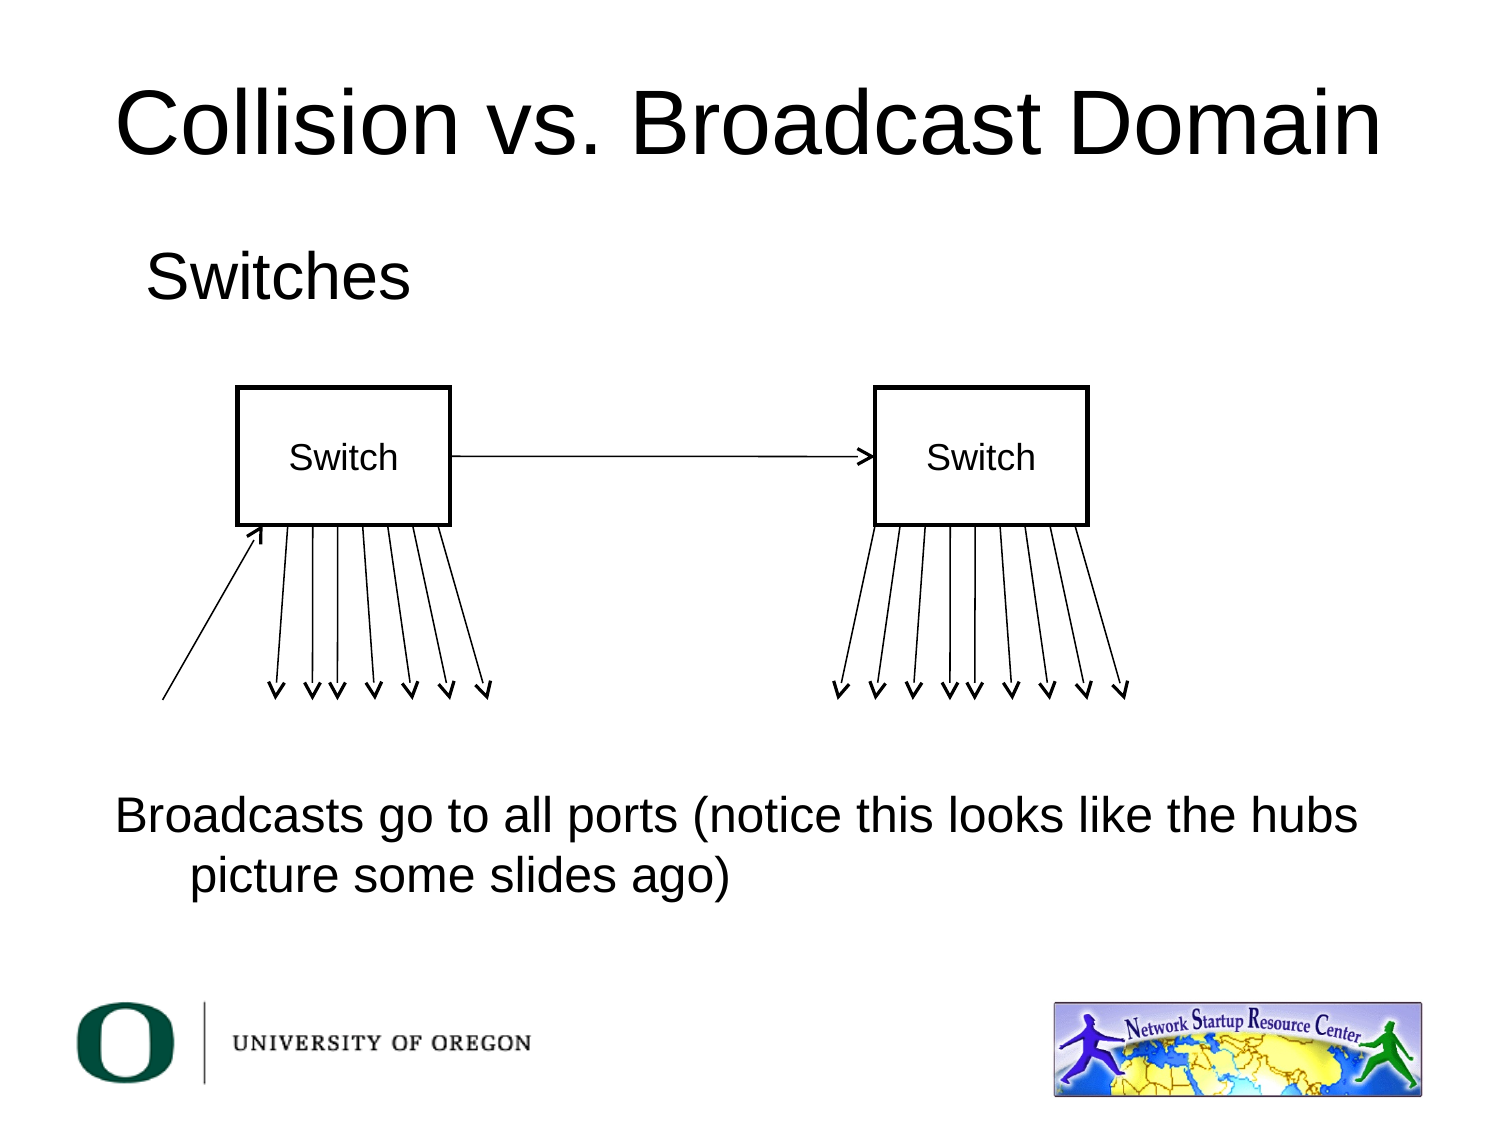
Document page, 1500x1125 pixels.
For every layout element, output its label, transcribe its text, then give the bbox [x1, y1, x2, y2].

title Collision vs. Broadcast Domain [75, 45, 1426, 201]
text_box Switch [887, 424, 1075, 486]
text_box Switch [249, 424, 438, 486]
picture [1050, 999, 1426, 1100]
picture [62, 998, 546, 1088]
text_box Switches [112, 224, 463, 321]
text_box Broadcasts go to all ports (notice this looks like the hubs picture some slides ago) [99, 774, 1438, 911]
